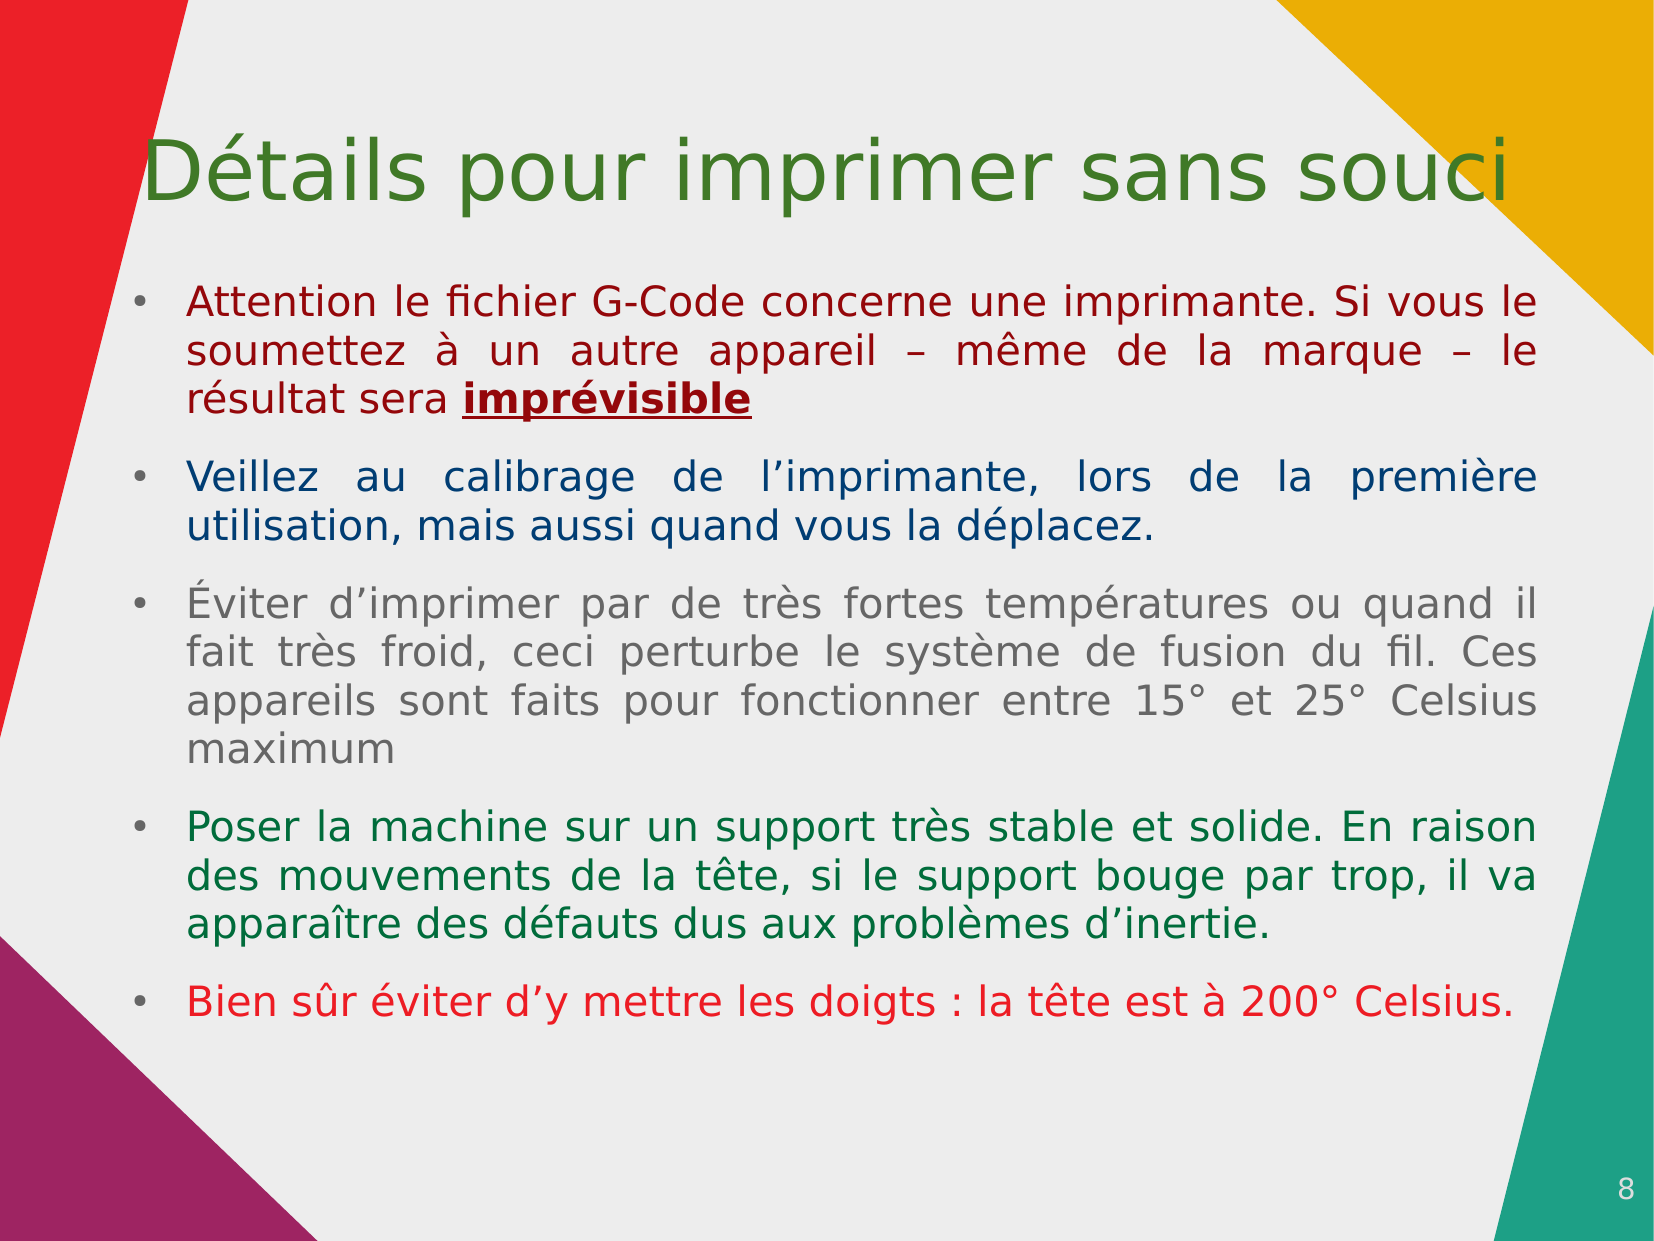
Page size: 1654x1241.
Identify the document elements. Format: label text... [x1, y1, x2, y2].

list Attention le fichier G-Code concerne une imprimante. Si vous le soumettez à un autre appareil – même de la marque – le résultat sera imprévisible Veillez au calibrage de l’imprimante, lors de la première utilisation, mais aussi quand vous la déplacez. Éviter d’imprimer par de très fortes températures ou quand il fait très froid, ceci perturbe le système de fusion du fil. Ces appareils sont faits pour fonctionner entre 15° et 25° Celsius maximum Poser la machine sur un support très stable et solide. En raison des mouvements de la tête, si le support bouge par trop, il va apparaître des défauts dus aux problèmes d’inertie. Bien sûr éviter d’y mettre les doigts : la tête est à 200° Celsius. [114, 278, 1539, 1087]
title Détails pour imprimer sans souci [114, 73, 1539, 271]
